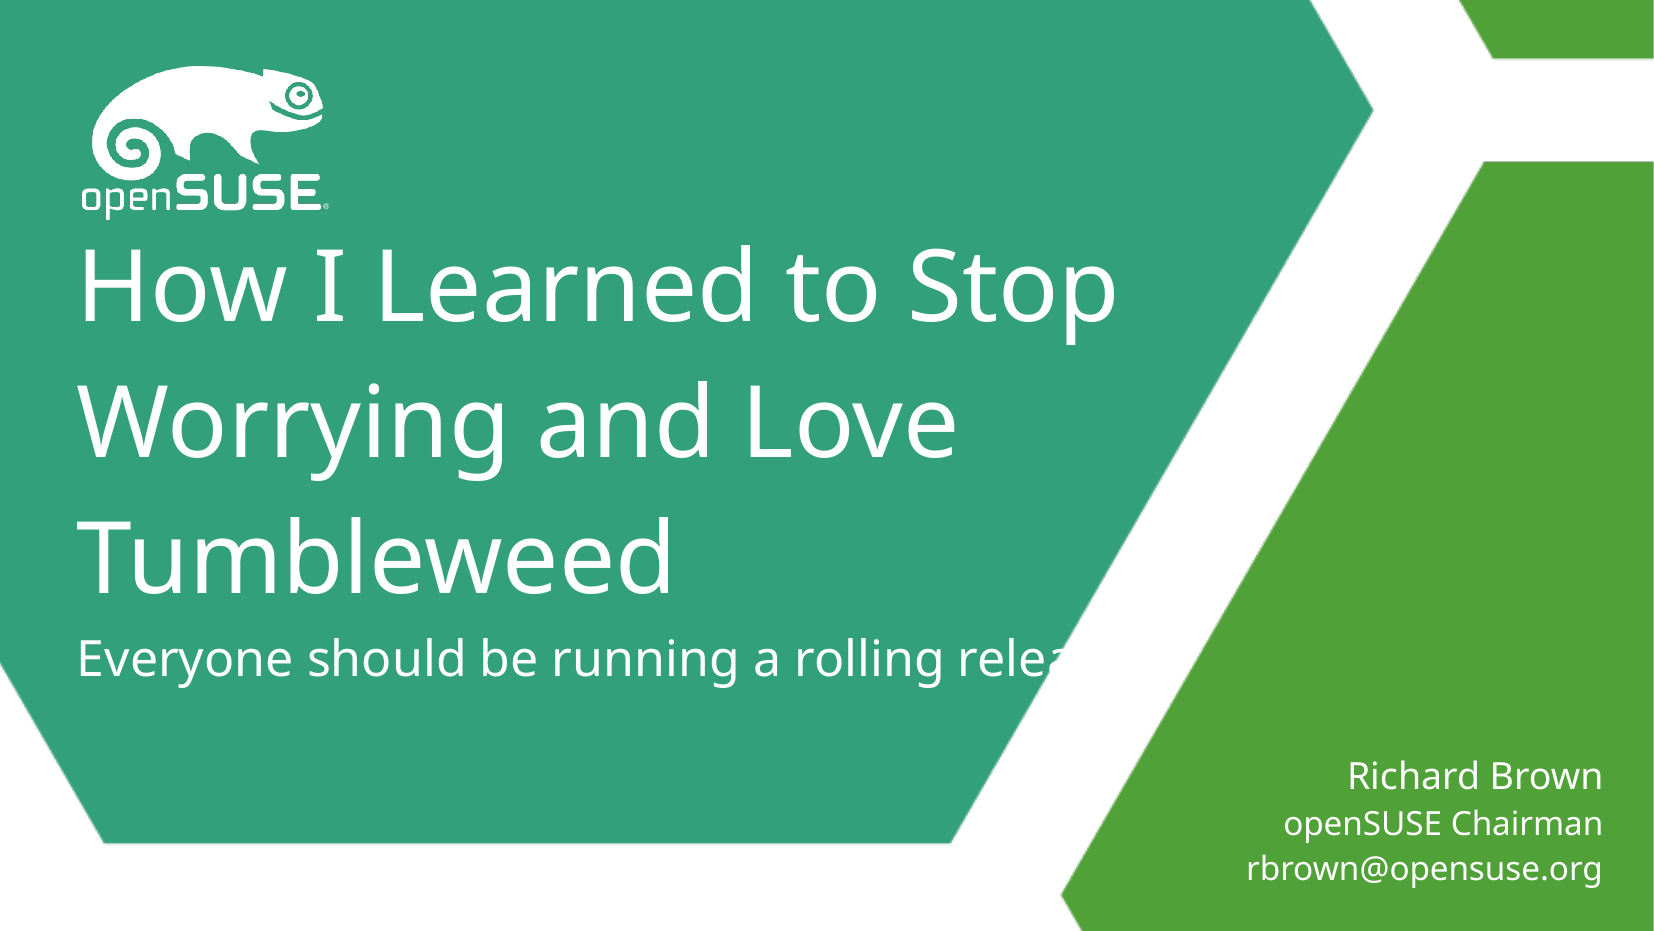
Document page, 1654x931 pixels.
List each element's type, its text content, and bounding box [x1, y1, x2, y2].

subtitle Richard Brown openSUSE Chairman rbrown@opensuse.org [1177, 686, 1604, 931]
picture [0, 0, 1654, 931]
title How I Learned to Stop Worrying and Love Tumbleweed Everyone should be running a rolling release [76, 232, 1212, 673]
